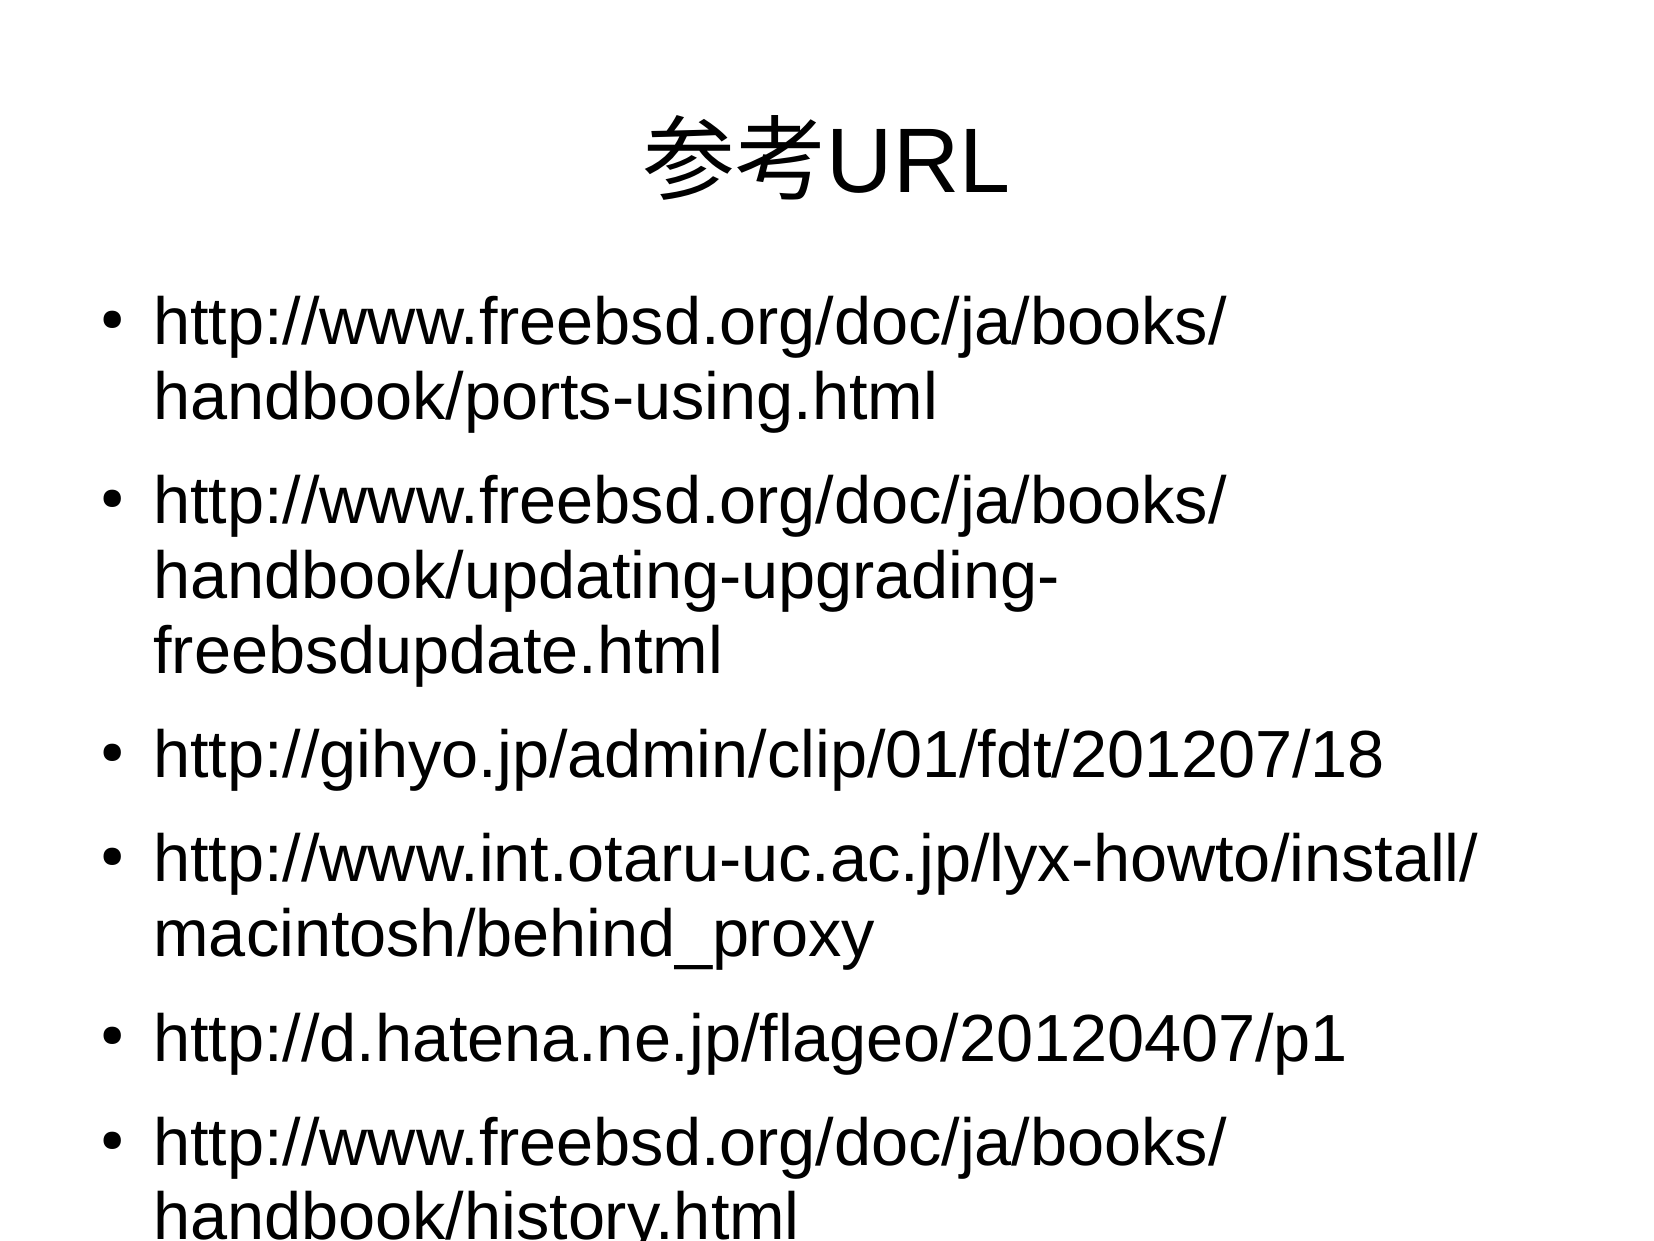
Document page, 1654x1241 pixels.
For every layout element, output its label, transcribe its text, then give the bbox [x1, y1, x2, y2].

title 参考URL [82, 49, 1571, 257]
list http://www.freebsd.org/doc/ja/books/handbook/ports-using.html http://www.freebsd.org/doc/ja/books/handbook/updating-upgrading-freebsdupdate.html http://gihyo.jp/admin/clip/01/fdt/201207/18 http://www.int.otaru-uc.ac.jp/lyx-howto/install/macintosh/behind_proxy http://d.hatena.ne.jp/flageo/20120407/p1 http://www.freebsd.org/doc/ja/books/handbook/history.html [82, 284, 1538, 1170]
